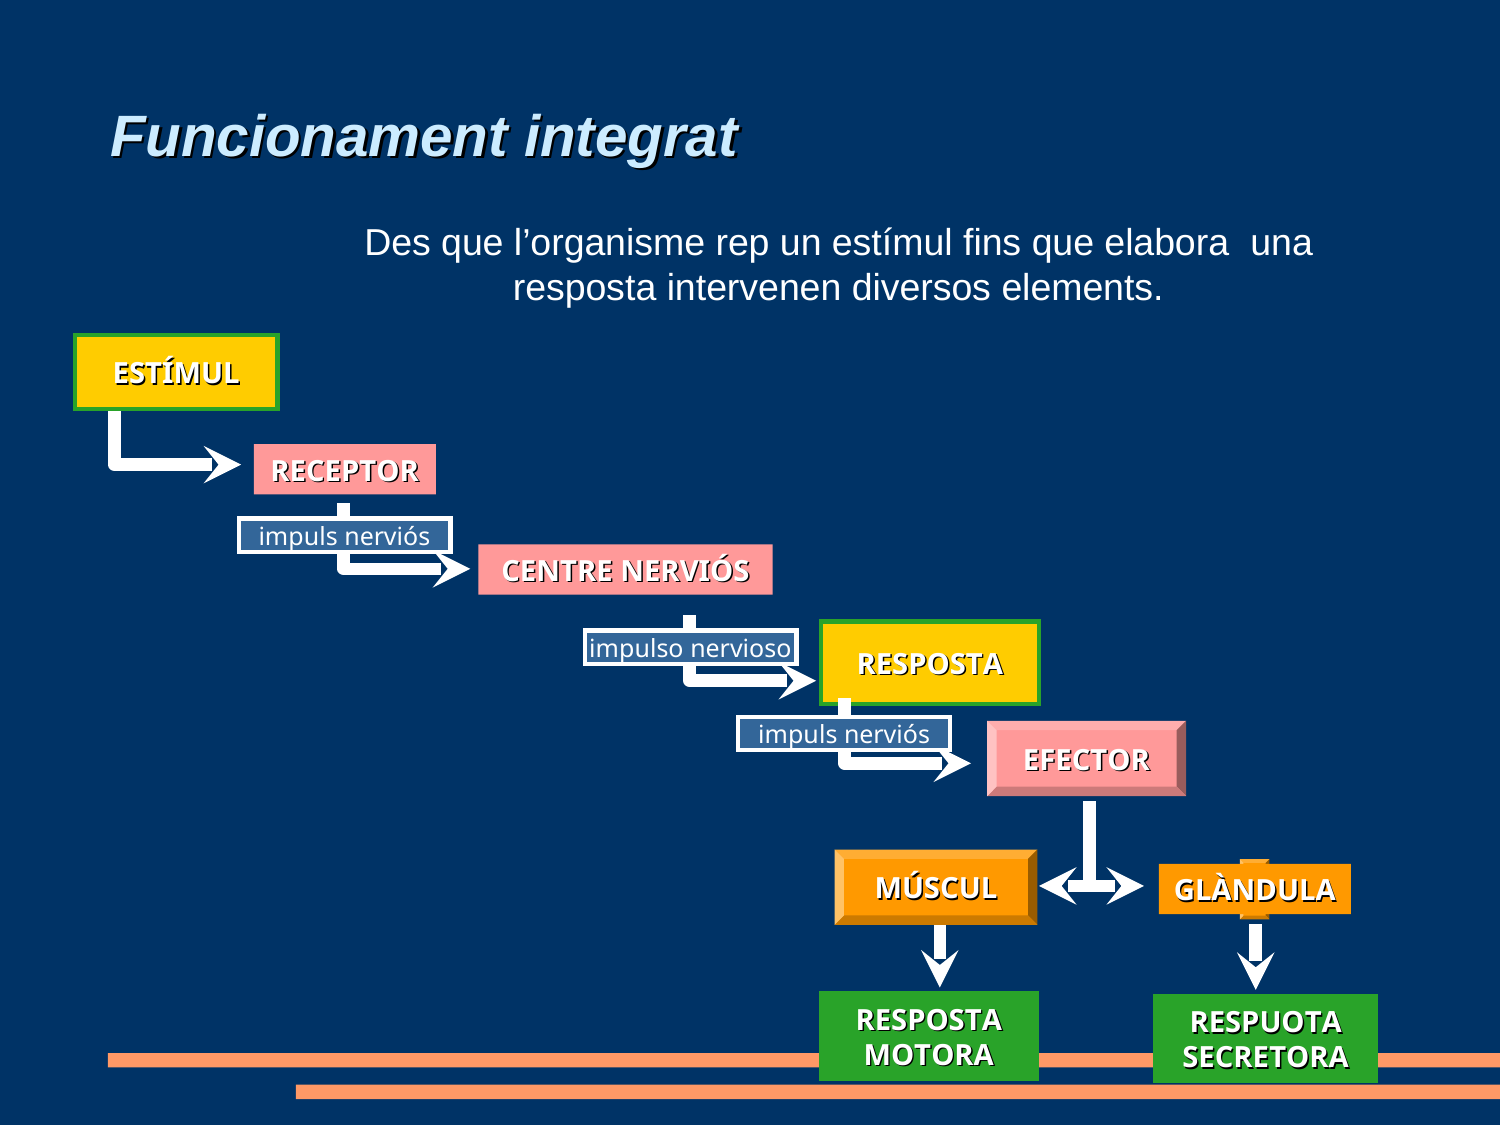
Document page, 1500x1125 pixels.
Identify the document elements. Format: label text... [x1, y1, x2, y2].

text_box ESTÍMUL [74, 335, 278, 409]
text_box [988, 720, 1187, 797]
text_box MÚSCUL [845, 861, 1027, 913]
text_box RECEPTOR [253, 444, 436, 495]
title Funcionament integrat [110, 41, 1392, 230]
text_box impuls nerviós [738, 716, 951, 751]
text_box RESPUOTA SECRETORA [1155, 995, 1377, 1082]
text_box RESPOSTA MOTORA [820, 993, 1037, 1079]
text_box CENTRE NERVIÓS [478, 544, 773, 595]
text_box [836, 849, 1038, 925]
text_box Des que l’organisme rep un estímul fins que elabora una resposta intervenen diversos elements. [289, 230, 1388, 316]
text_box [1241, 915, 1270, 920]
text_box impulso nervioso [584, 630, 797, 665]
text_box RESPOSTA [820, 621, 1040, 704]
text_box impuls nerviós [238, 518, 451, 553]
text_box GLÀNDULA [1158, 863, 1351, 915]
text_box EFECTOR [998, 733, 1175, 784]
